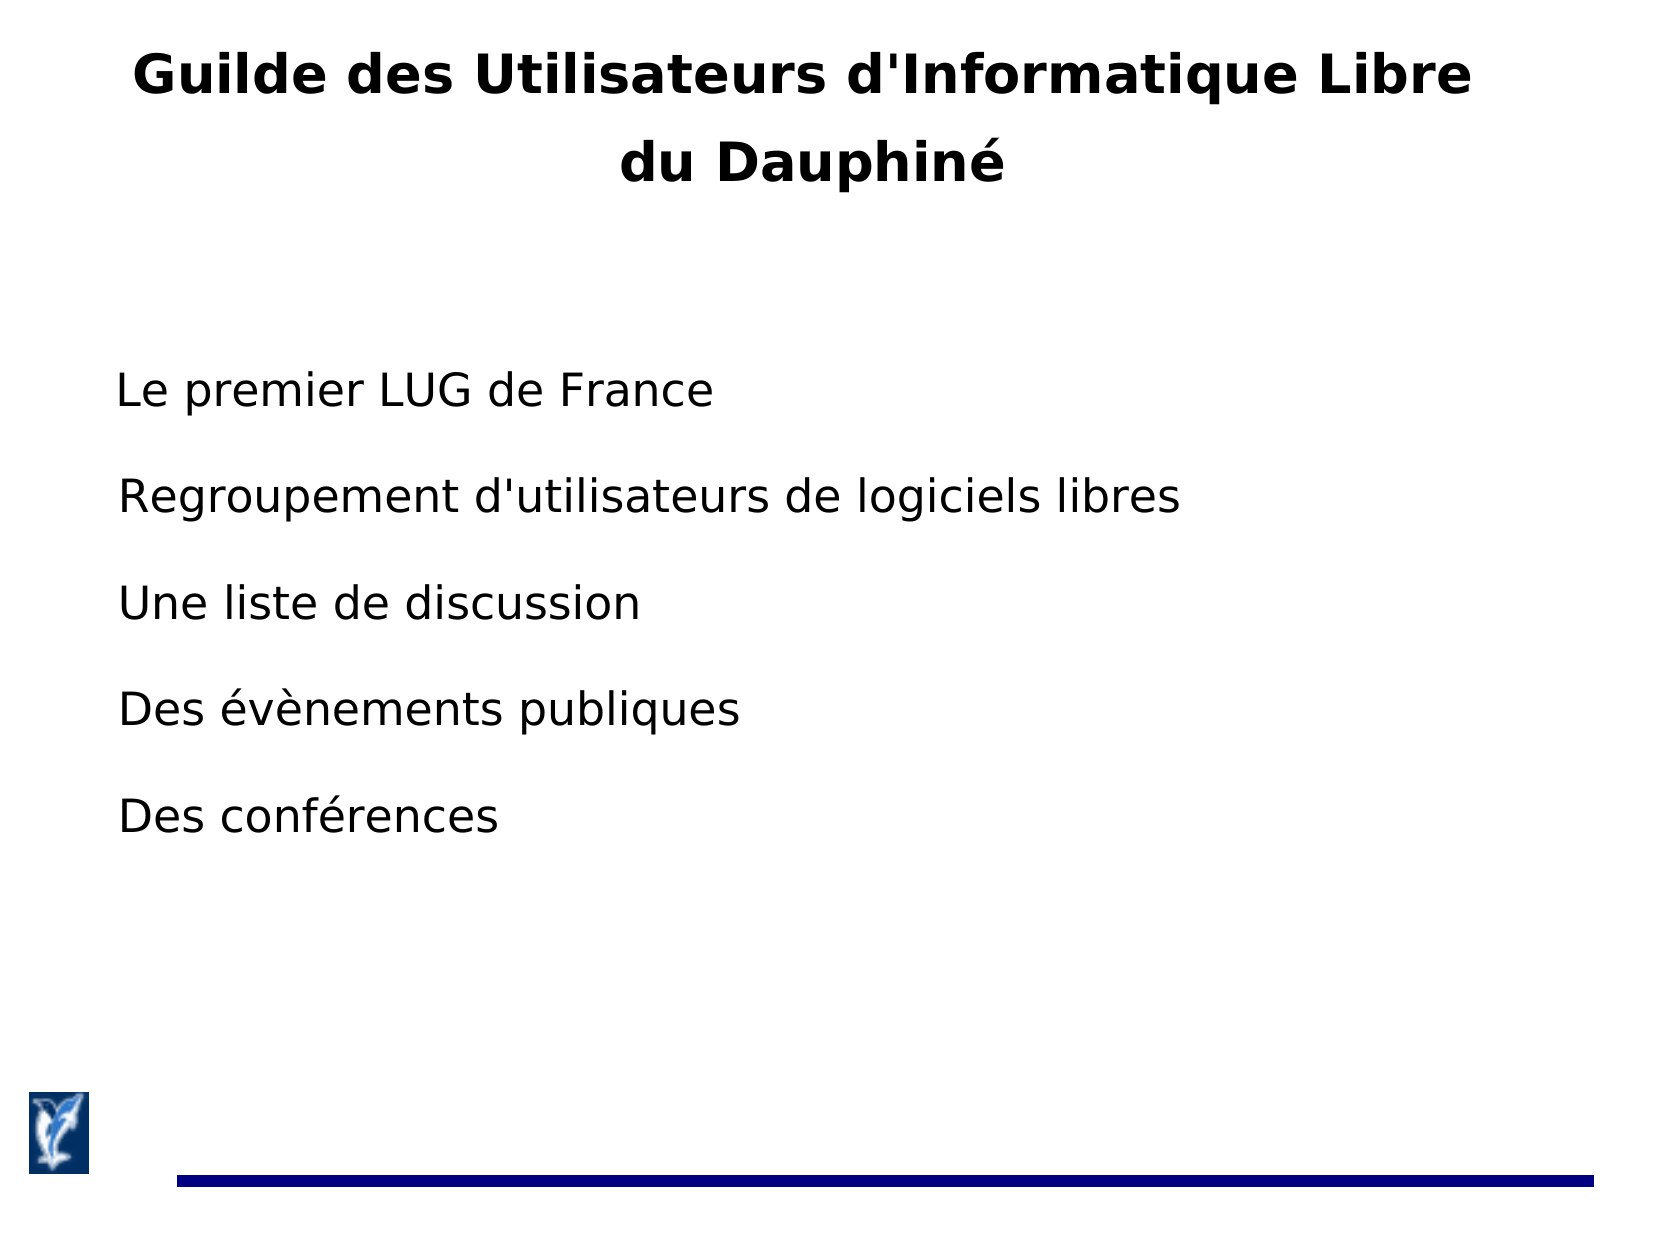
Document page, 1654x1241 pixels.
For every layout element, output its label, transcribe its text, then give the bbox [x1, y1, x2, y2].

text_box Le premier LUG de France Regroupement d'utilisateurs de logiciels libres Une liste de discussion Des évènements publiques Des conférences [88, 303, 1388, 904]
picture [29, 1092, 89, 1174]
text_box Guilde des Utilisateurs d'Informatique Libre du Dauphiné [31, 36, 1595, 290]
